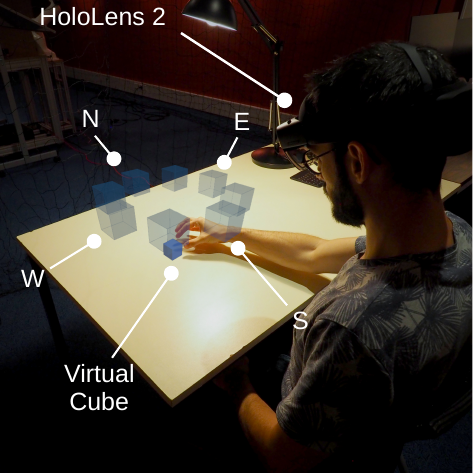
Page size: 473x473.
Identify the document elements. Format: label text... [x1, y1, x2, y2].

text_box HoloLens 2 [1, 0, 205, 35]
text_box N [40, 100, 141, 137]
picture [0, 0, 473, 473]
text_box S [251, 302, 350, 339]
text_box E [197, 103, 287, 140]
text_box Virtual Cube [41, 370, 158, 406]
text_box W [0, 260, 82, 297]
